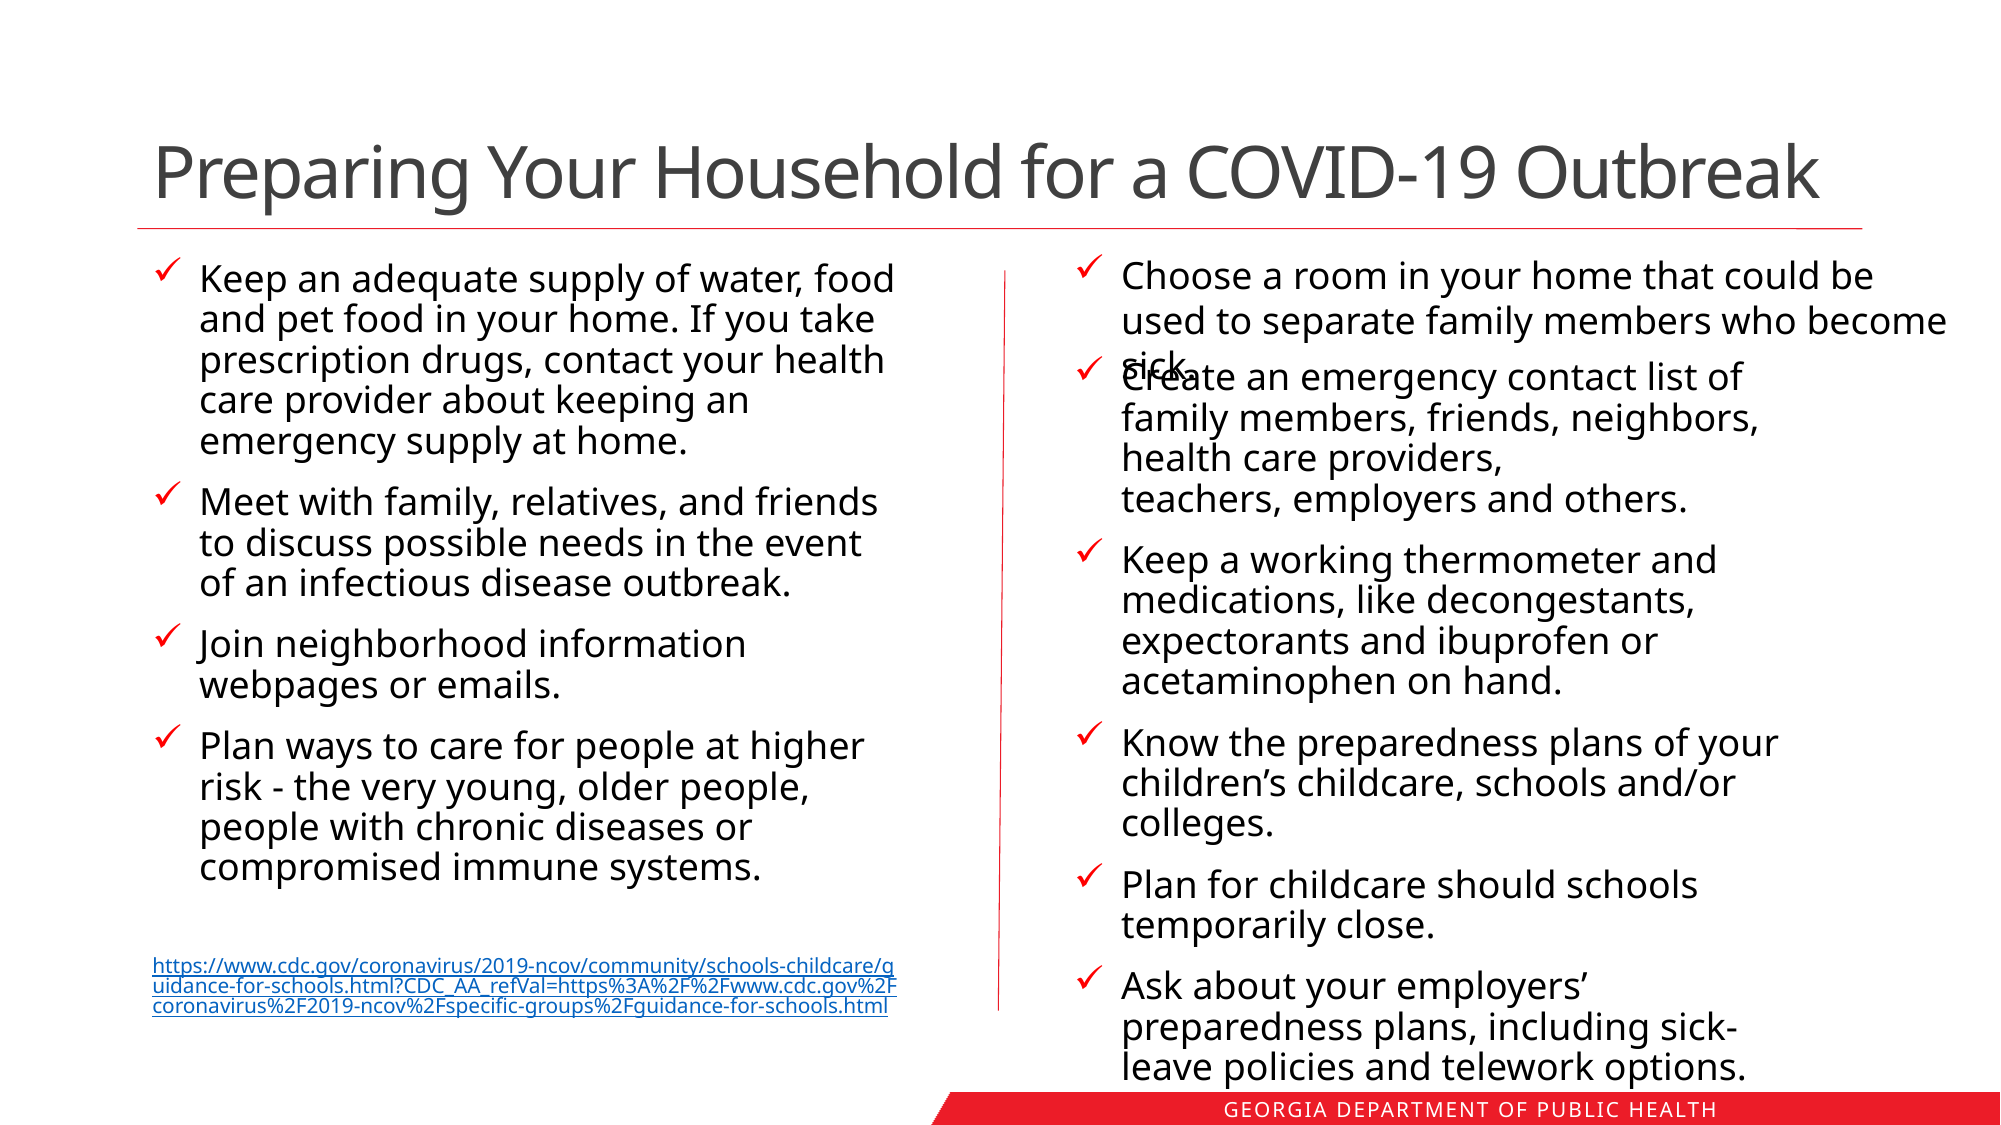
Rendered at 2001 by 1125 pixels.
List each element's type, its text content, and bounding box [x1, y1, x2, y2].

list Keep an adequate supply of water, food and pet food in your home. If you take prescription drugs, contact your health care provider about keeping an emergency supply at home. Meet with family, relatives, and friends to discuss possible needs in the event of an infectious disease outbreak. Join neighborhood information webpages or emails. Plan ways to care for people at higher risk - the very young, older people, people with chronic diseases or compromised immune systems. https://www.cdc.gov/coronavirus/2019-ncov/community/schools-childcare/guidance-for-schools.html?CDC_AA_refVal=https%3A%2F%2Fwww.cdc.gov%2Fcoronavirus%2F2019-ncov%2Fspecific-groups%2Fguidance-for-schools.html [137, 252, 914, 993]
picture [931, 1092, 2000, 1125]
text_box Choose a room in your home that could be used to separate family members who become sick. [1059, 244, 1968, 395]
title Preparing Your Household for a COVID-19 Outbreak [137, 128, 1863, 229]
list Create an emergency contact list of family members, friends, neighbors, health care providers, teachers, employers and others. Keep a working thermometer and medications, like decongestants, expectorants and ibuprofen or acetaminophen on hand. Know the preparedness plans of your children’s childcare, schools and/or colleges. Plan for childcare should schools temporarily close. Ask about your employers’ preparedness plans, including sick-leave policies and telework options. [1059, 395, 1835, 1092]
